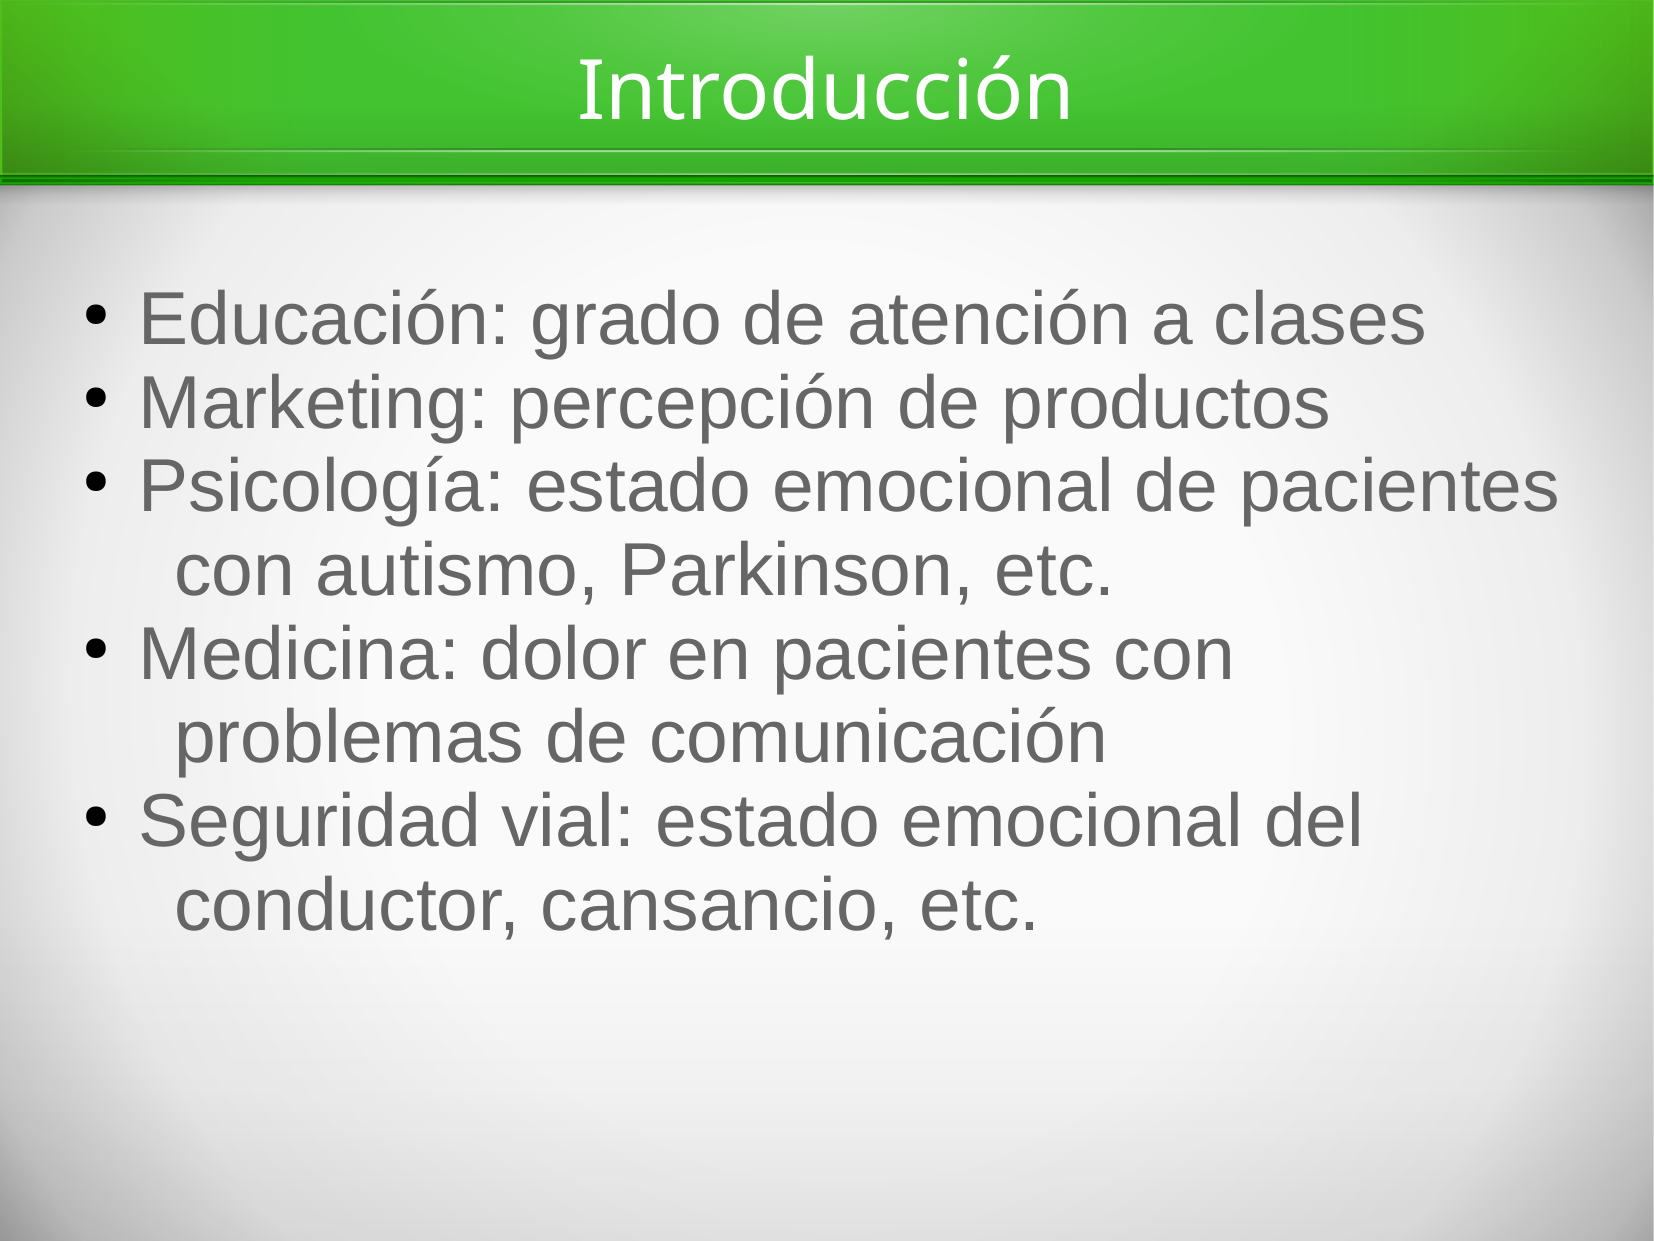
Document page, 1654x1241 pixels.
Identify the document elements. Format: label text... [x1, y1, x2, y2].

picture [0, 0, 1654, 1241]
text_box Educación: grado de atención a clases Marketing: percepción de productos Psicología: estado emocional de pacientes con autismo, Parkinson, etc. Medicina: dolor en pacientes con problemas de comunicación Seguridad vial: estado emocional del conductor, cansancio, etc. [82, 277, 1570, 1038]
title Introducción [82, 17, 1571, 166]
